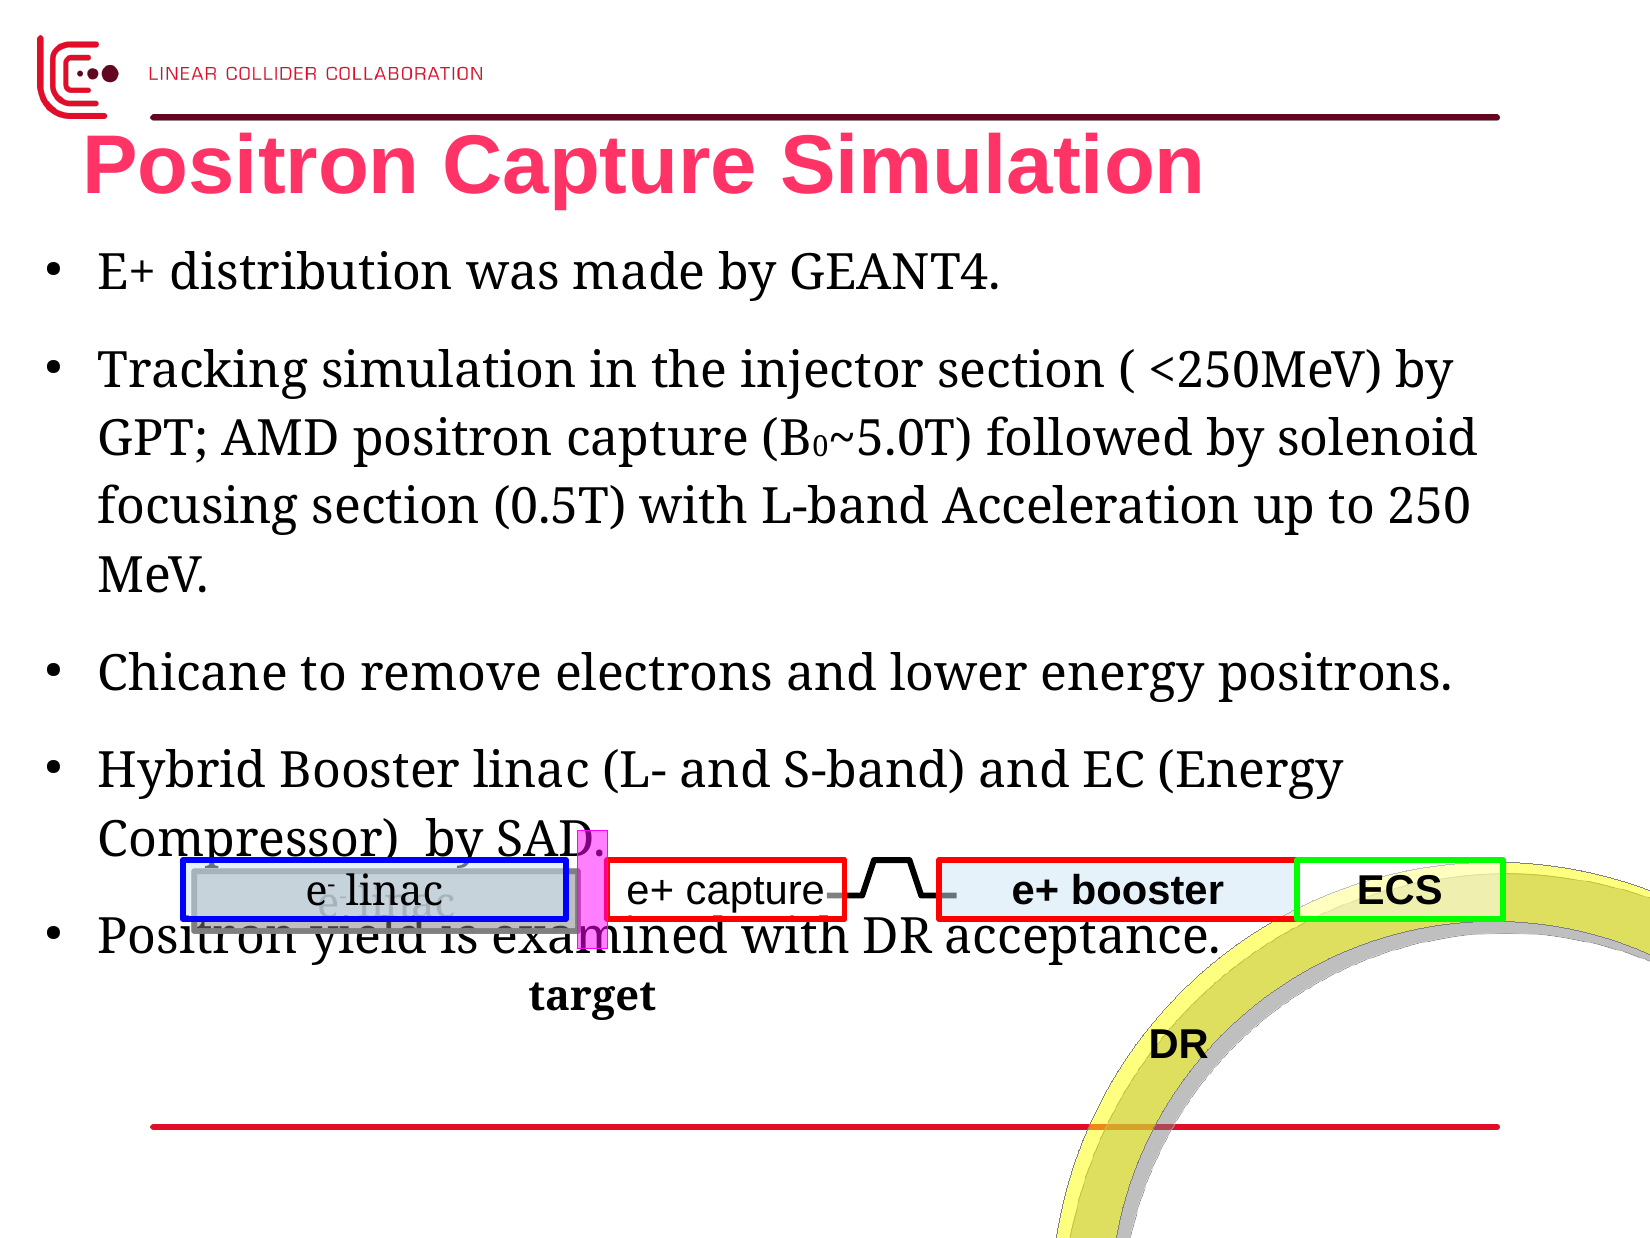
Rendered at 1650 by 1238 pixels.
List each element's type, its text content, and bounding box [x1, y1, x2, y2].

list E+ distribution was made by GEANT4. Tracking simulation in the injector section ( <250MeV) by GPT; AMD positron capture (B0~5.0T) followed by solenoid focusing section (0.5T) with L-band Acceleration up to 250 MeV. Chicane to remove electrons and lower energy positrons. Hybrid Booster linac (L- and S-band) and EC (Energy Compressor) by SAD. Positron yield is examined with DR acceptance. [26, 236, 1512, 1053]
title Positron Capture Simulation [82, 61, 1568, 268]
picture [1154, 1053, 1500, 1130]
text_box target [577, 830, 608, 949]
text_box e- linac [182, 860, 566, 920]
text_box e+ capture [608, 860, 845, 920]
text_box ECS [1296, 860, 1503, 920]
picture [150, 1053, 1129, 1130]
text_box e+ booster [938, 860, 1296, 920]
text_box [1056, 1053, 1187, 1238]
text_box [1512, 862, 1650, 955]
text_box DR [1133, 1013, 1224, 1076]
picture [37, 35, 482, 119]
